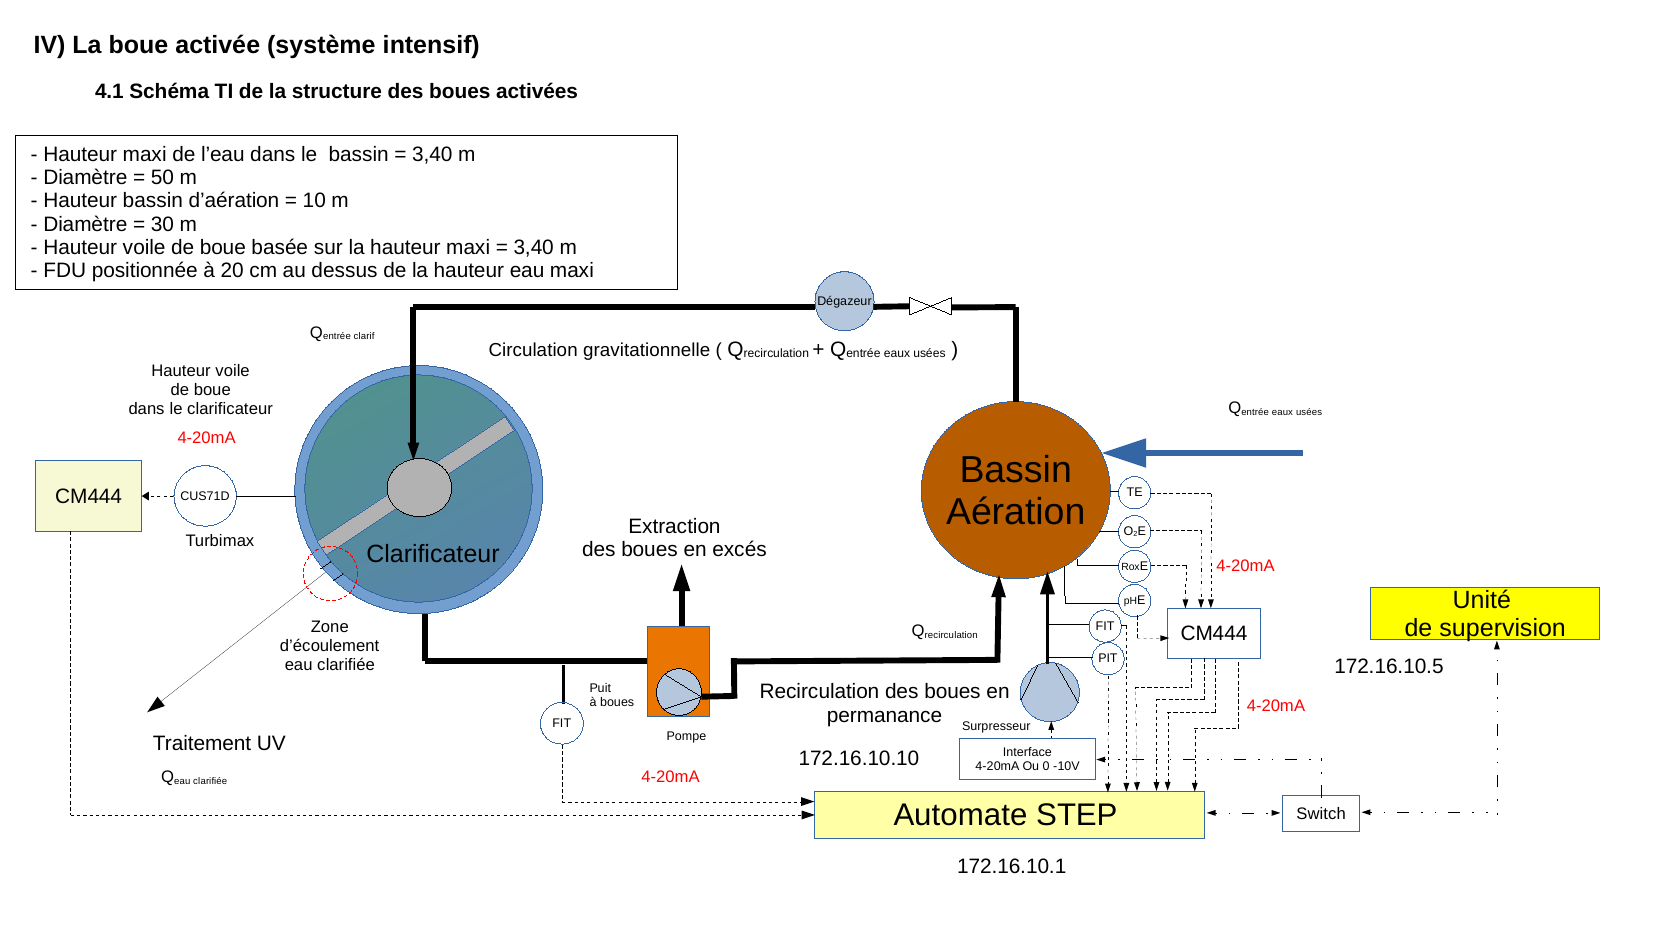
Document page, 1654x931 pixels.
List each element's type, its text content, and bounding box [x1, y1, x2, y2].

text_box 172.16.10.5 [1301, 646, 1478, 686]
text_box Qrecirculation [874, 614, 1016, 654]
text_box Qentrée eaux usées [1192, 391, 1359, 431]
text_box PIT [1091, 642, 1125, 675]
text_box Traitement UV [95, 724, 344, 768]
text_box 4.1 Schéma TI de la structure des boues activées [80, 71, 731, 117]
text_box Recirculation des boues en permanance [741, 672, 1027, 735]
text_box pHE [1118, 584, 1151, 617]
text_box [294, 365, 543, 614]
text_box O2E [1118, 515, 1151, 548]
text_box Dégazeur [814, 271, 875, 330]
text_box 4-20mA [611, 759, 730, 799]
text_box CM444 [1167, 608, 1261, 659]
text_box Turbimax [143, 523, 297, 558]
text_box RoxE [1118, 550, 1151, 583]
text_box 4-20mA [1186, 549, 1305, 588]
text_box [647, 626, 710, 717]
text_box Pompe [651, 722, 723, 751]
text_box Bassin Aération [921, 401, 1111, 579]
text_box Puit à boues [574, 674, 655, 718]
text_box Qentrée clarif [282, 315, 402, 355]
text_box Interface 4-20mA Ou 0 -10V [959, 738, 1096, 780]
text_box Unité de supervision [1370, 587, 1600, 640]
text_box 172.16.10.10 [765, 739, 953, 778]
text_box FIT [540, 702, 584, 745]
text_box IV) La boue activée (système intensif) [18, 23, 543, 68]
text_box FIT [1089, 609, 1122, 643]
text_box Zone d’écoulement eau clarifiée [246, 610, 414, 682]
text_box Extraction des boues en excés [557, 507, 792, 570]
text_box Switch [1282, 795, 1360, 832]
text_box Automate STEP [814, 791, 1205, 839]
text_box CUS71D [173, 465, 237, 523]
text_box 4-20mA [1216, 688, 1336, 728]
text_box Surpresseur [947, 711, 1053, 741]
text_box Hauteur voile de boue dans le clarificateur [106, 354, 296, 426]
text_box Clarificateur [351, 532, 527, 575]
text_box Circulation gravitationnelle ( Qrecirculation + Qentrée eaux usées ) [464, 330, 983, 379]
text_box 172.16.10.1 [917, 847, 1106, 886]
text_box 4-20mA [129, 421, 284, 455]
text_box - Hauteur maxi de l’eau dans le bassin = 3,40 m - Diamètre = 50 m - Hauteur bassin d’aération = 10 m - Diamètre = 30 m - Hauteur voile de boue basée sur la hauteur maxi = 3,40 m - FDU positionnée à 20 cm au dessus de la hauteur eau maxi [15, 135, 678, 290]
text_box TE [1118, 476, 1151, 509]
text_box Qeau clarifiée [134, 760, 254, 800]
text_box CM444 [35, 460, 142, 532]
text_box [1020, 662, 1080, 722]
